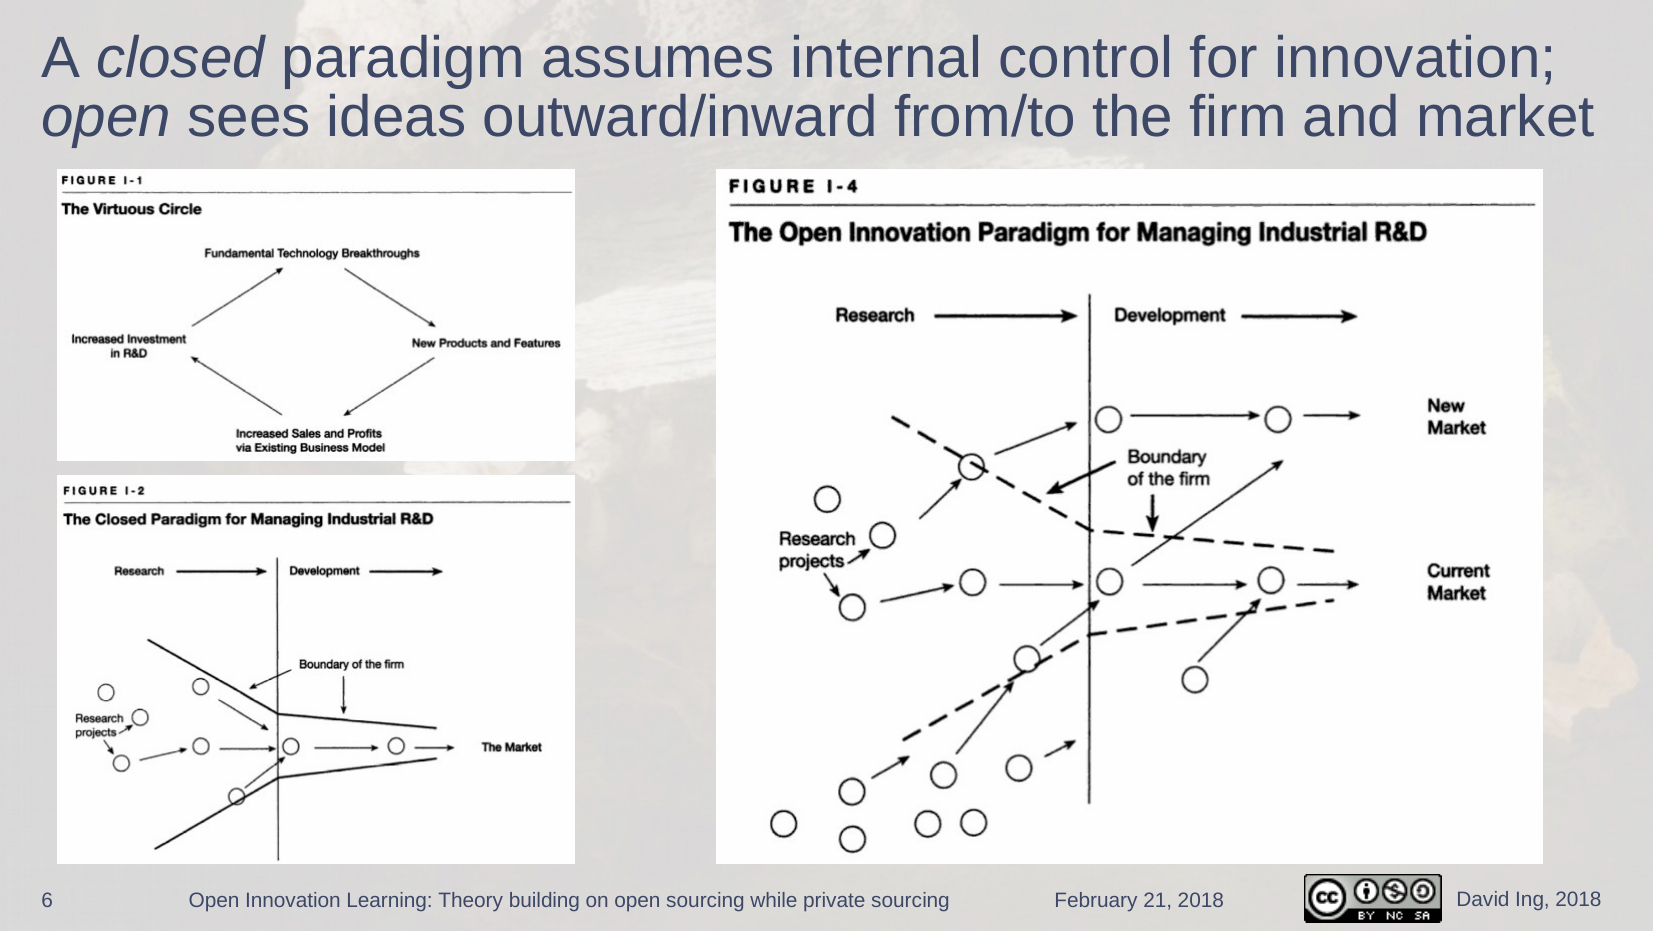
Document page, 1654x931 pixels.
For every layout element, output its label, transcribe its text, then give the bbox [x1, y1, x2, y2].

picture [57, 169, 575, 461]
picture [57, 475, 575, 864]
picture [1304, 874, 1442, 923]
title A closed paradigm assumes internal control for innovation; open sees ideas outward/inward from/to the firm and market [41, 30, 1613, 155]
table_cell 4. [0, 0, 1653, 931]
picture [716, 169, 1543, 864]
